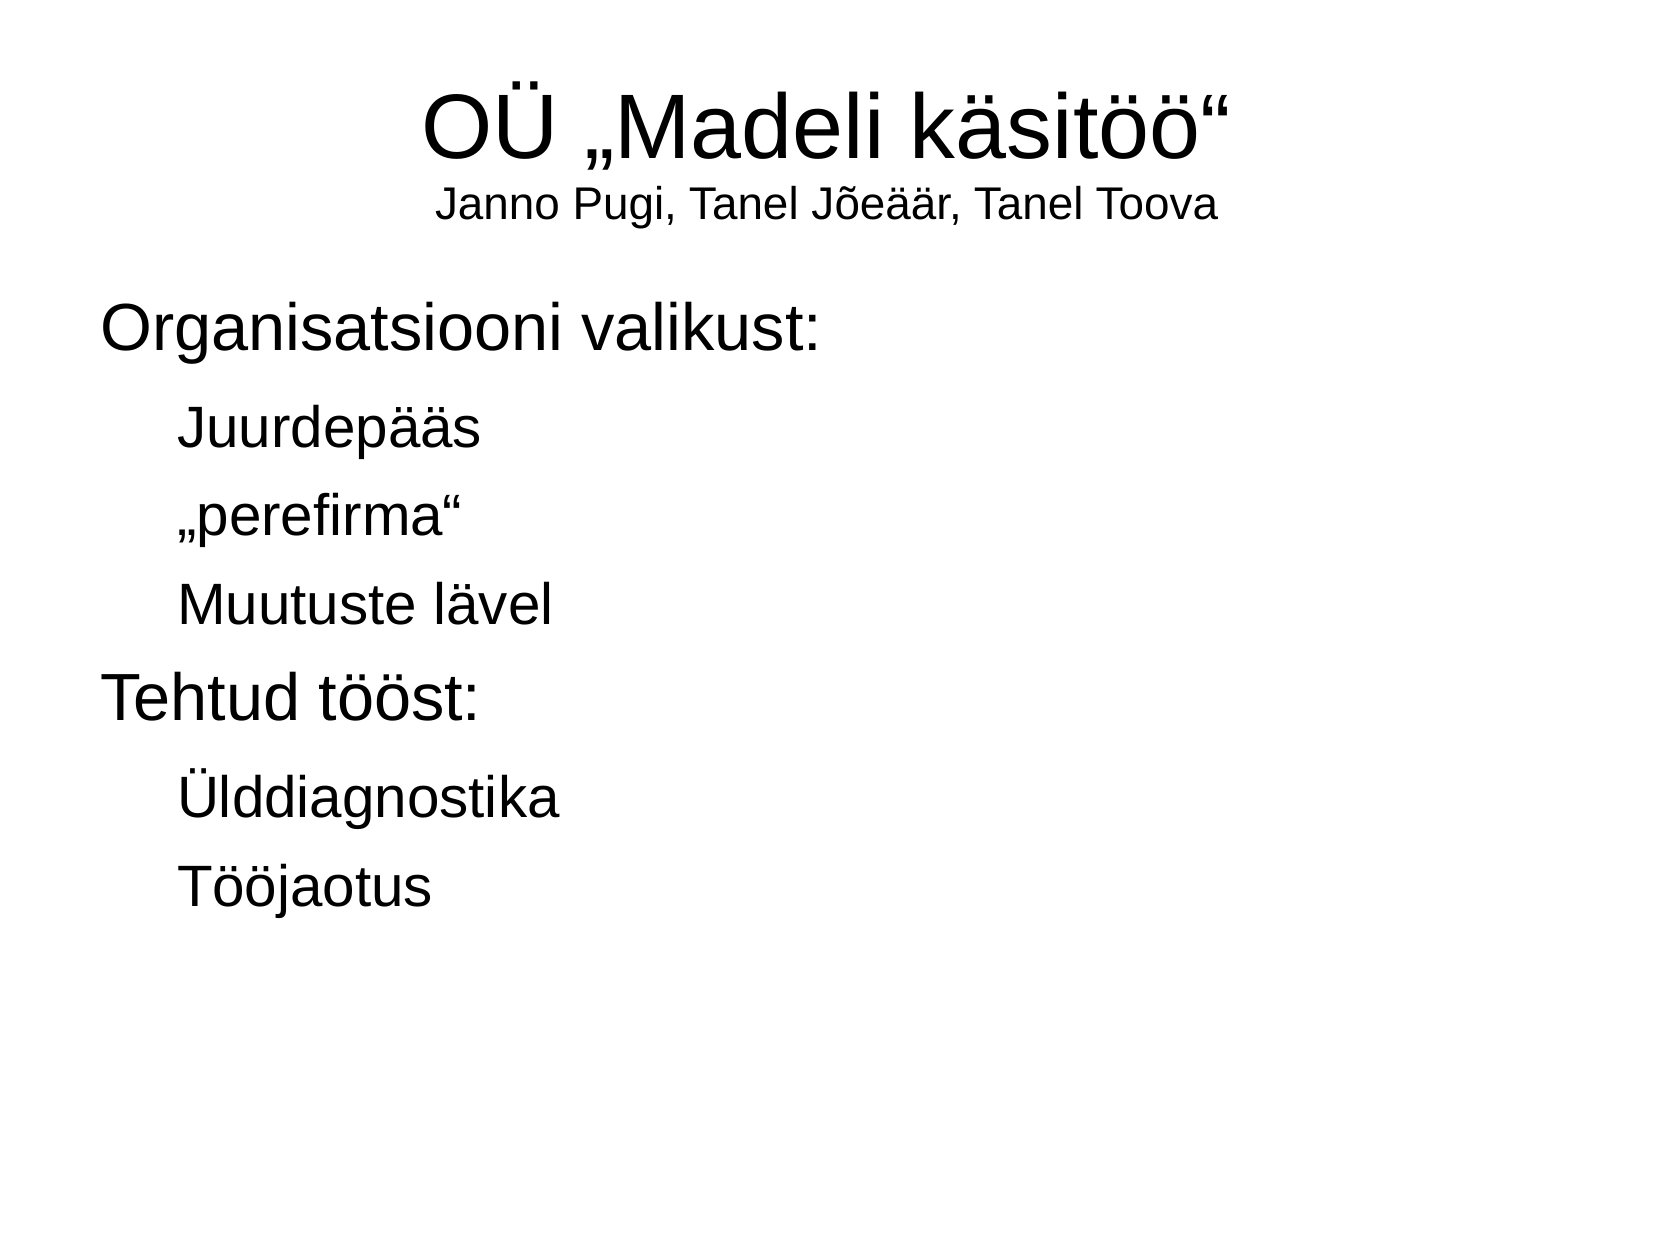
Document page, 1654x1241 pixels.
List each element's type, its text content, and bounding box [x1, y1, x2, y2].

list Organisatsiooni valikust: Juurdepääs „perefirma“ Muutuste lävel Tehtud tööst: Ülddiagnostika Tööjaotus [82, 290, 1571, 1094]
title OÜ „Madeli käsitöö“ Janno Pugi, Tanel Jõeäär, Tanel Toova [82, 56, 1571, 250]
